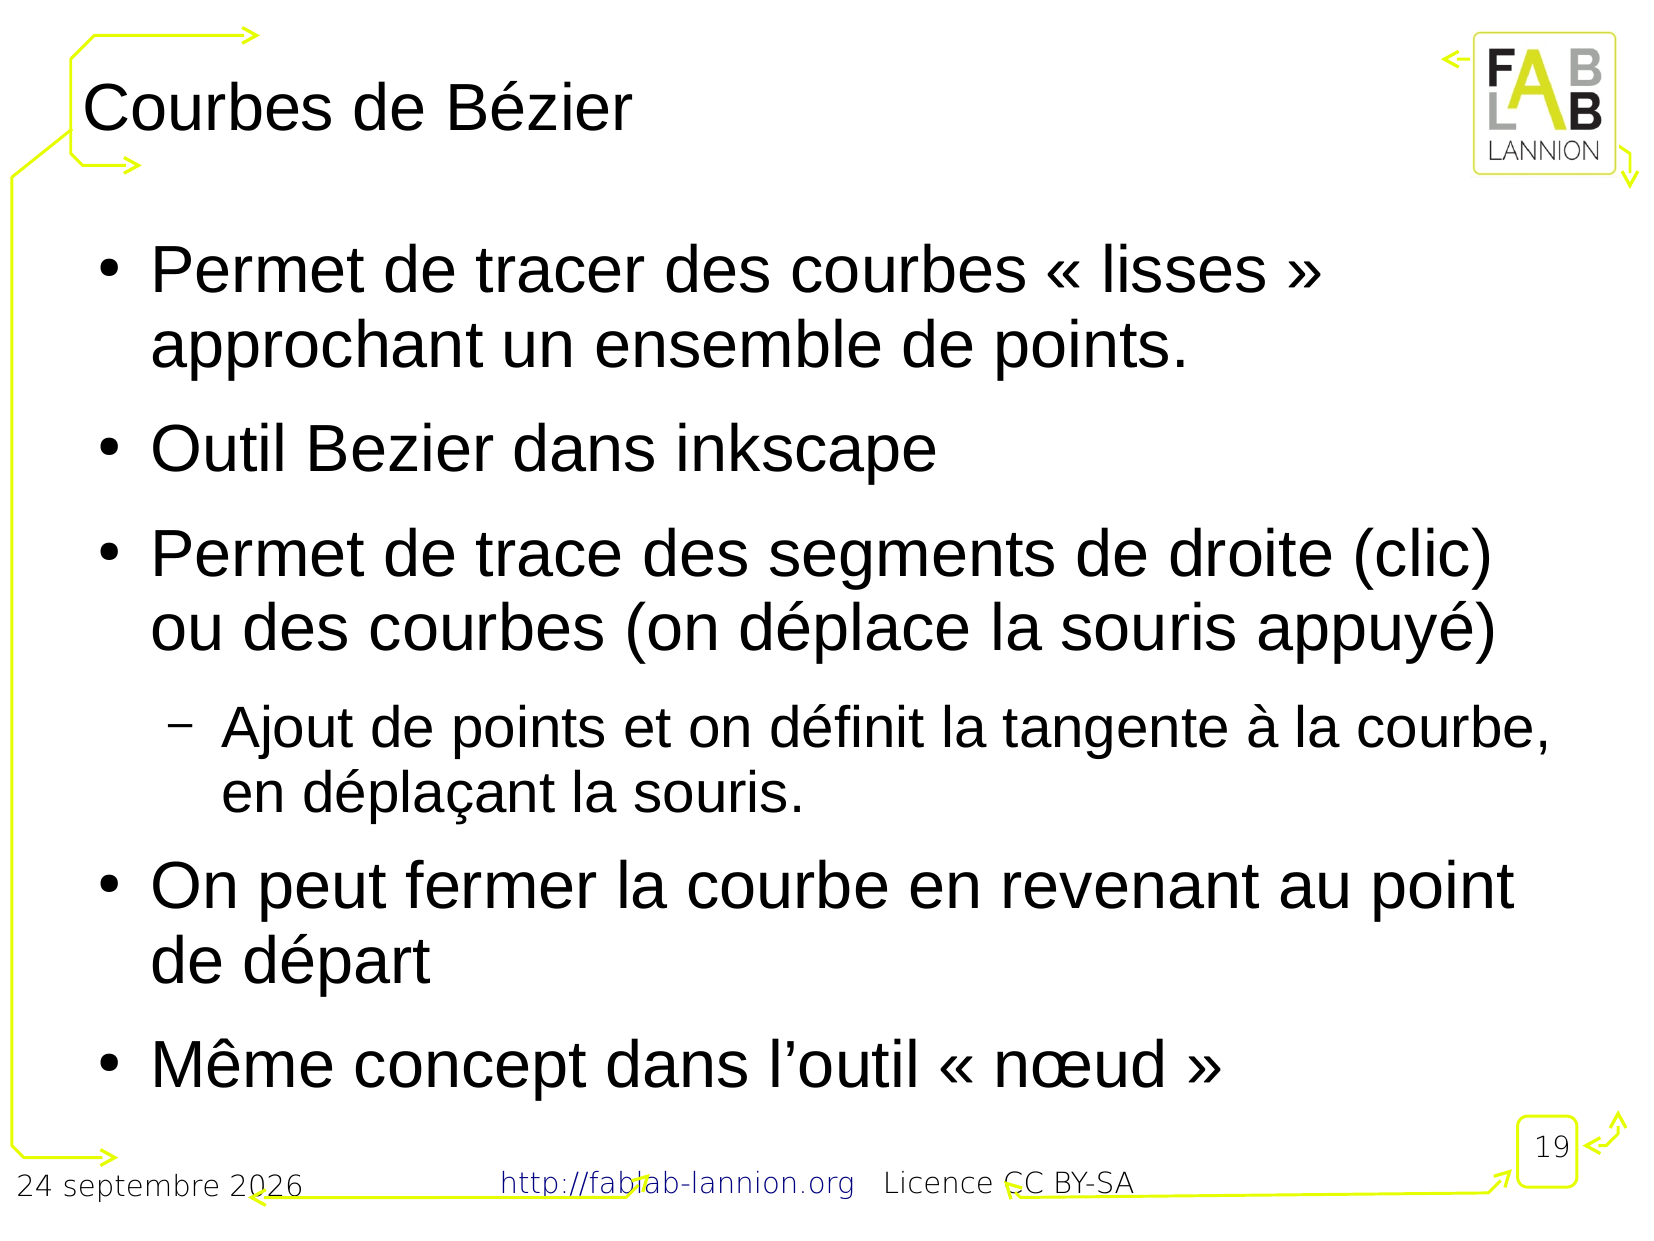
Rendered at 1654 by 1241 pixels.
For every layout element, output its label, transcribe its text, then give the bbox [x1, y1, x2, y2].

title Courbes de Bézier [82, 49, 1441, 166]
picture [1470, 29, 1619, 178]
list Permet de tracer des courbes « lisses » approchant un ensemble de points. Outil Bezier dans inkscape Permet de trace des segments de droite (clic) ou des courbes (on déplace la souris appuyé) Ajout de points et on définit la tangente à la courbe, en déplaçant la souris. On peut fermer la courbe en revenant au point de départ Même concept dans l’outil « nœud » [79, 232, 1568, 952]
